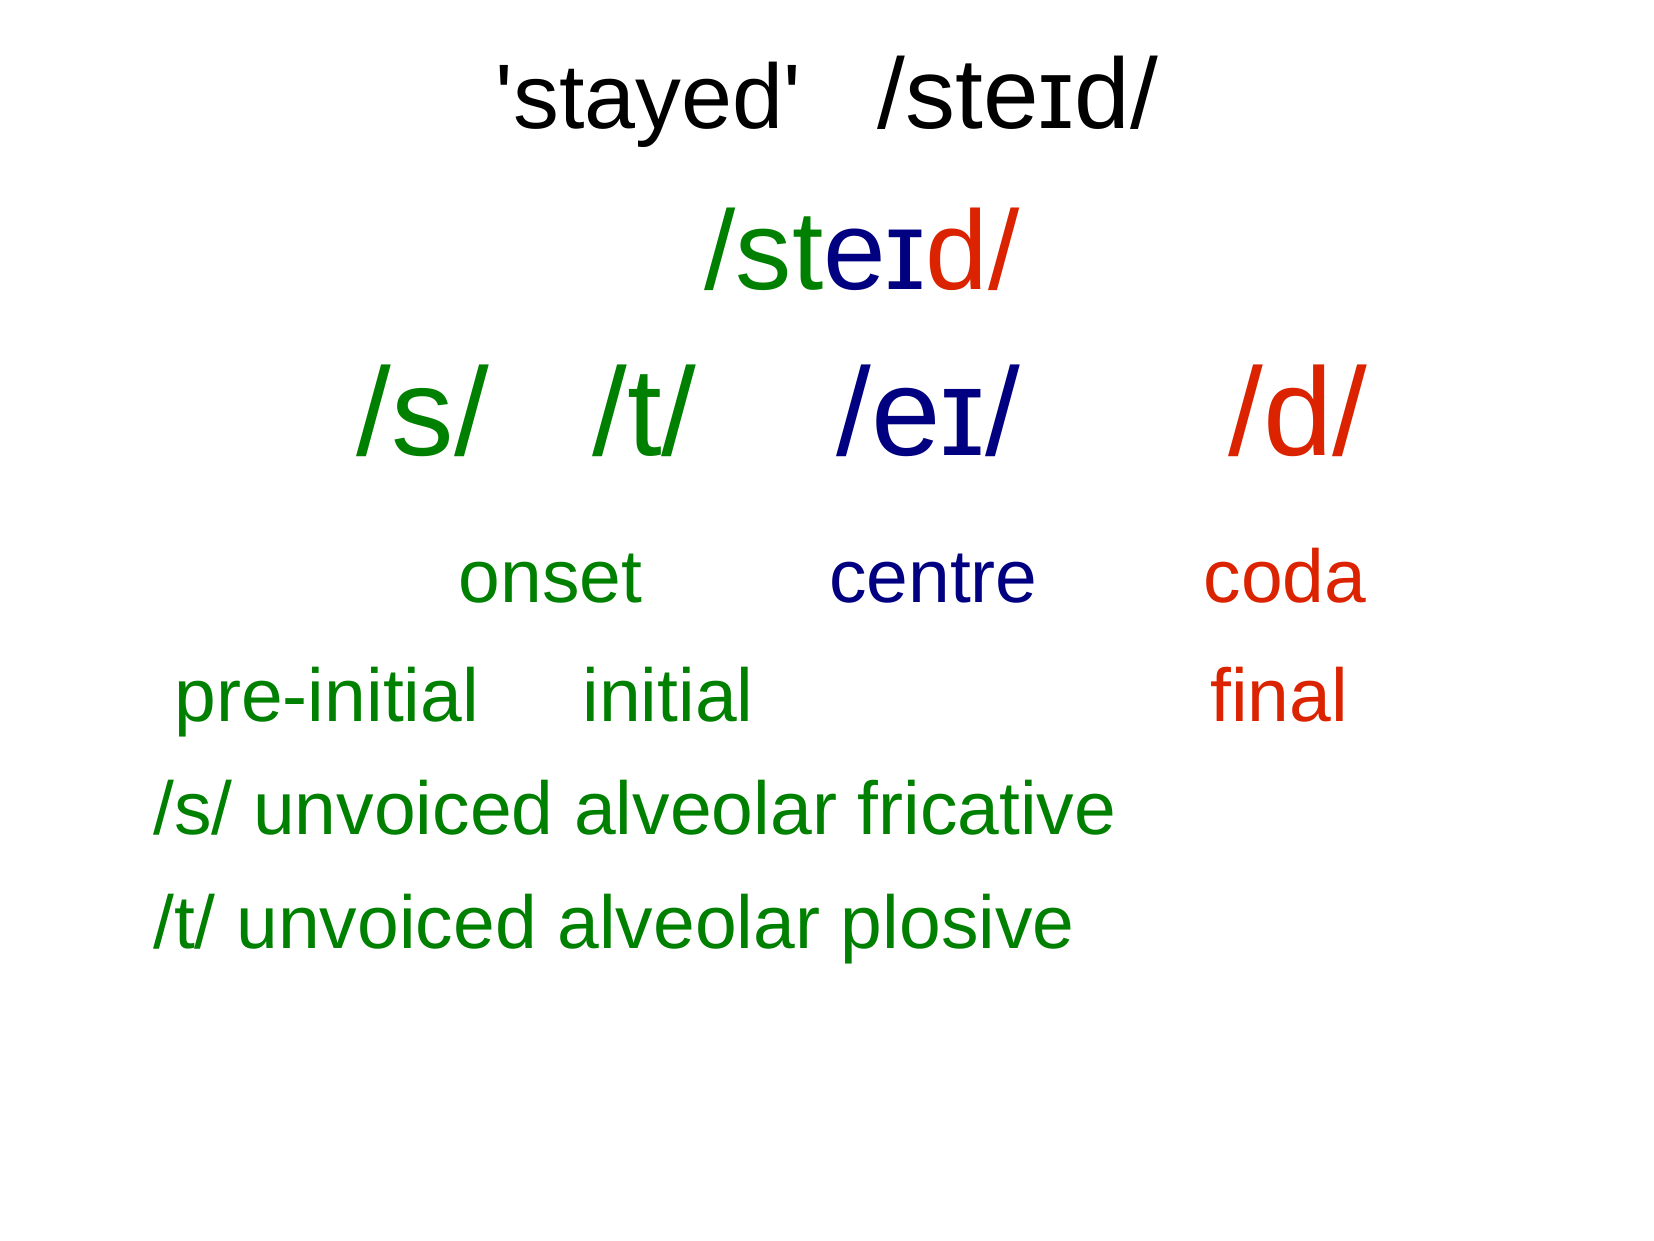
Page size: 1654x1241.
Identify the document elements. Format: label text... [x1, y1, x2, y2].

list /steɪd/ /s/ /t/ /eɪ/ /d/ onset centre coda pre-initial initial final /s/ unvoiced alveolar fricative /t/ unvoiced alveolar plosive [82, 187, 1571, 1201]
title 'stayed' /steɪd/ [82, 37, 1571, 151]
